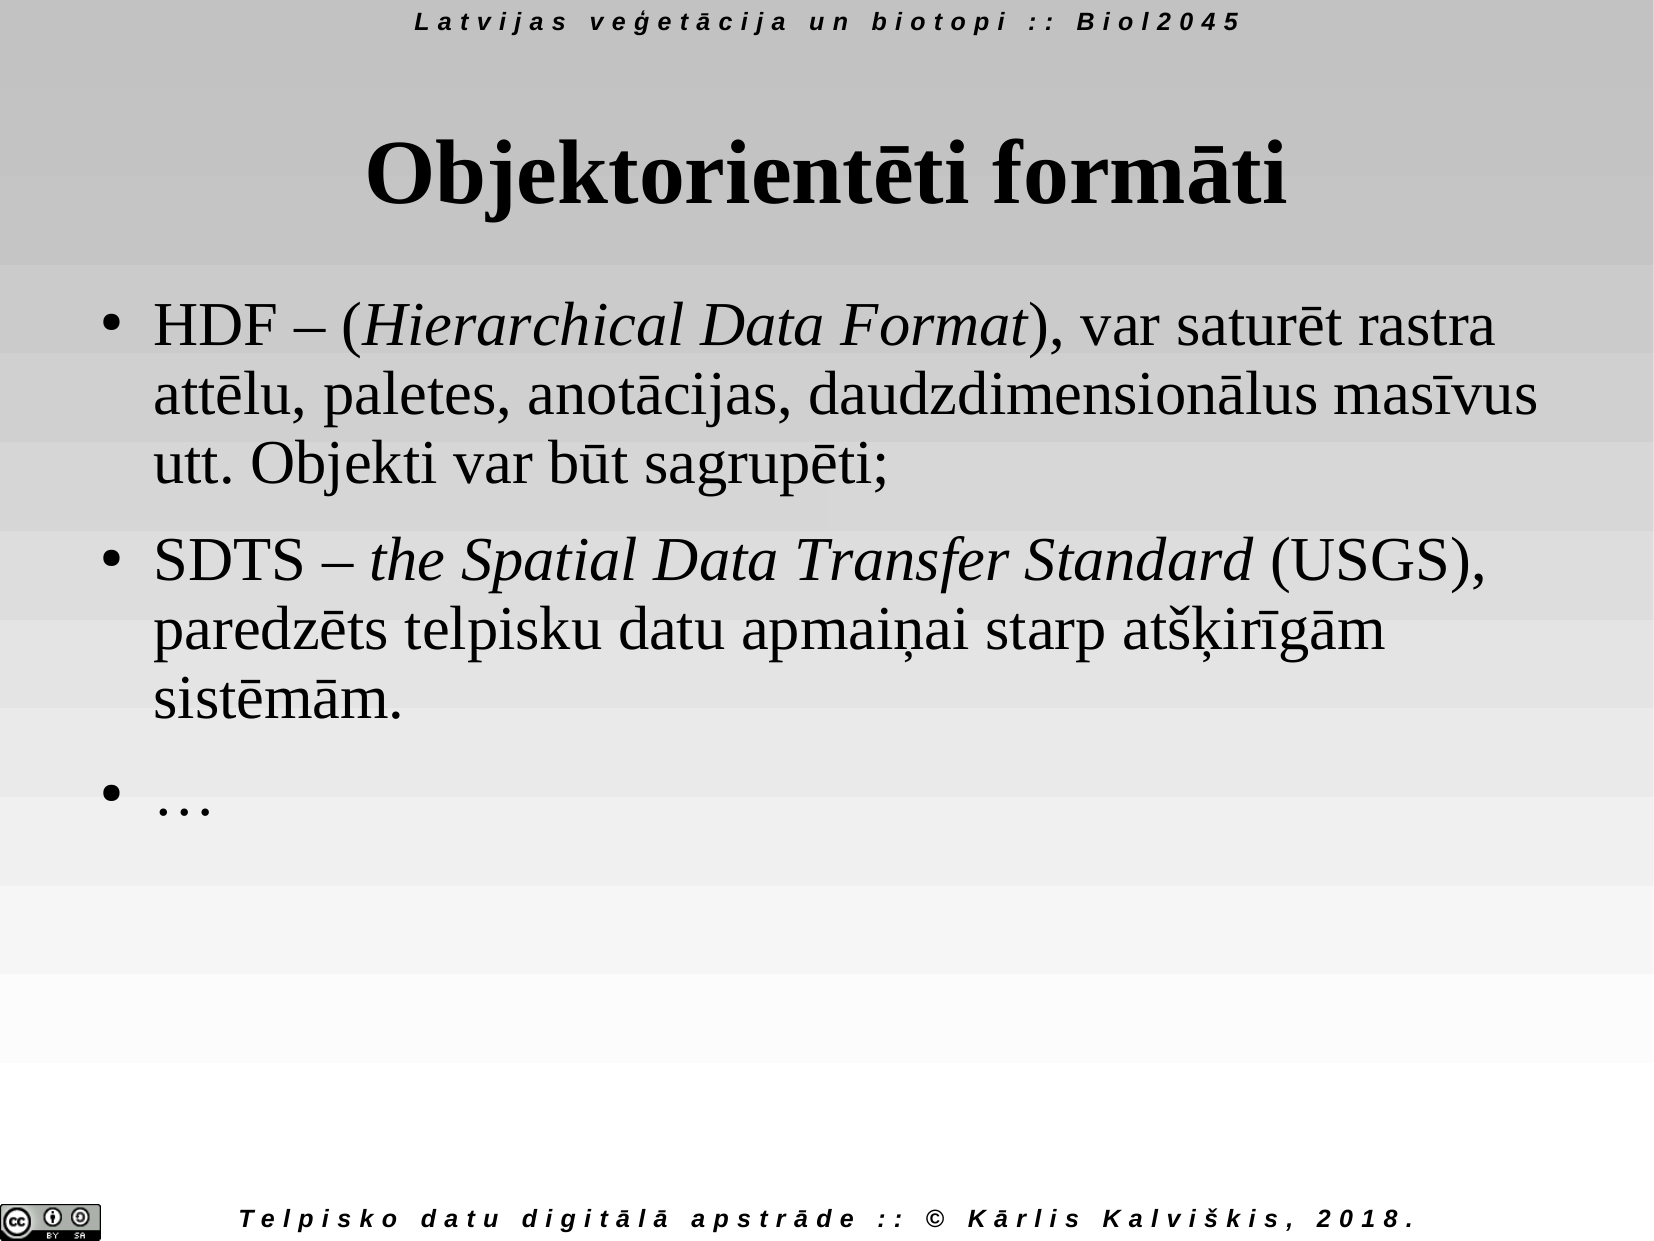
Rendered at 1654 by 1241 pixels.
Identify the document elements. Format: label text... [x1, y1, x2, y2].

picture [0, 0, 1654, 1241]
title Objektorientēti formāti [29, 49, 1625, 296]
list HDF – (Hierarchical Data Format), var saturēt rastra attēlu, paletes, anotācijas, daudzdimensionālus masīvus utt. Objekti var būt sagrupēti; SDTS – the Spatial Data Transfer Standard (USGS), paredzēts telpisku datu apmaiņai starp atšķirīgām sistēmām. … [82, 289, 1571, 1098]
